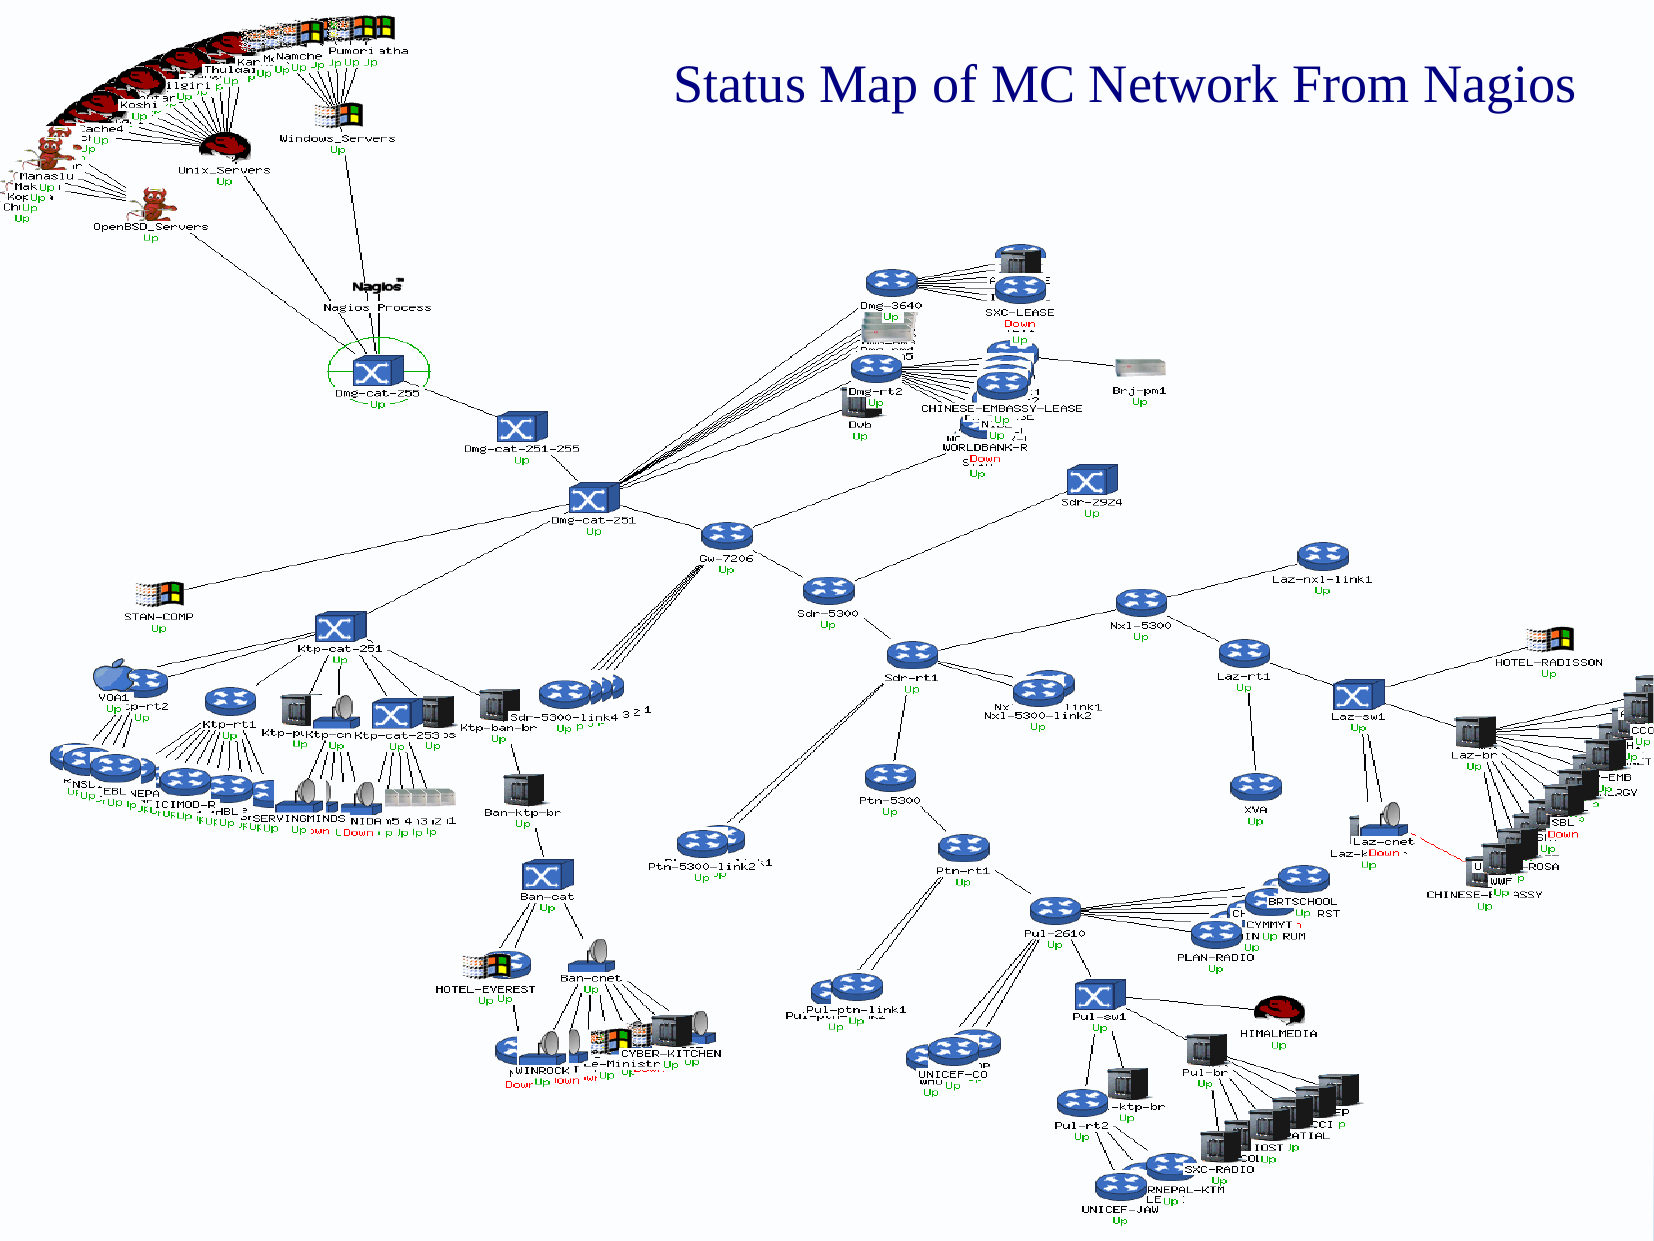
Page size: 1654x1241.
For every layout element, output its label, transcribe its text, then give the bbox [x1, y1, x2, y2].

text_box Status Map of MC Network From Nagios [673, 51, 1587, 117]
picture [0, 0, 1654, 1241]
